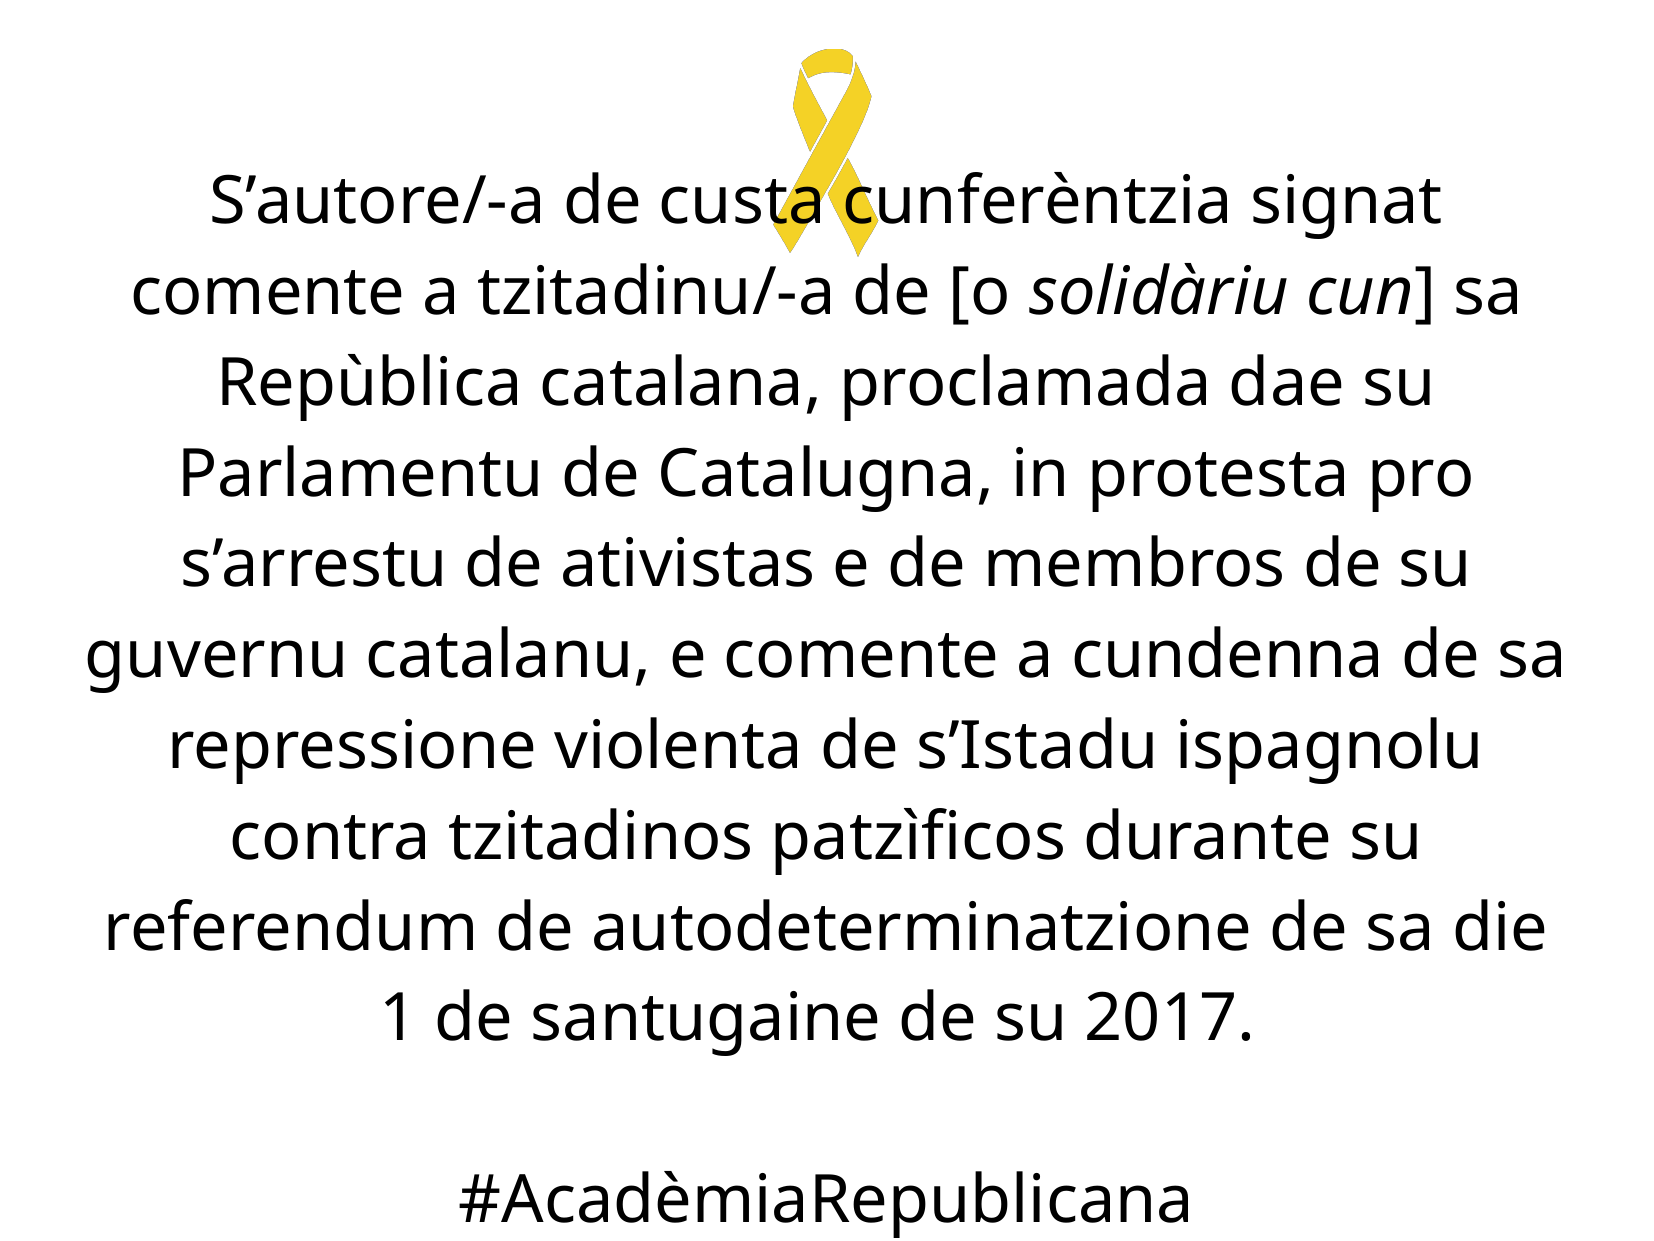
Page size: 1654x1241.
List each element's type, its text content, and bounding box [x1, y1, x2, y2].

picture [723, 49, 931, 248]
subtitle S’autore/-a de custa cunferèntzia signat comente a tzitadinu/-a de [o solidàriu cun] sa Repùblica catalana, proclamada dae su Parlamentu de Catalugna, in protesta pro s’arrestu de ativistas e de membros de su guvernu catalanu, e comente a cundenna de sa repressione violenta de s’Istadu ispagnolu contra tzitadinos patzìficos durante su referendum de autodeterminatzione de sa die 1 de santugaine de su 2017. #AcadèmiaRepublicana [82, 248, 1571, 1146]
